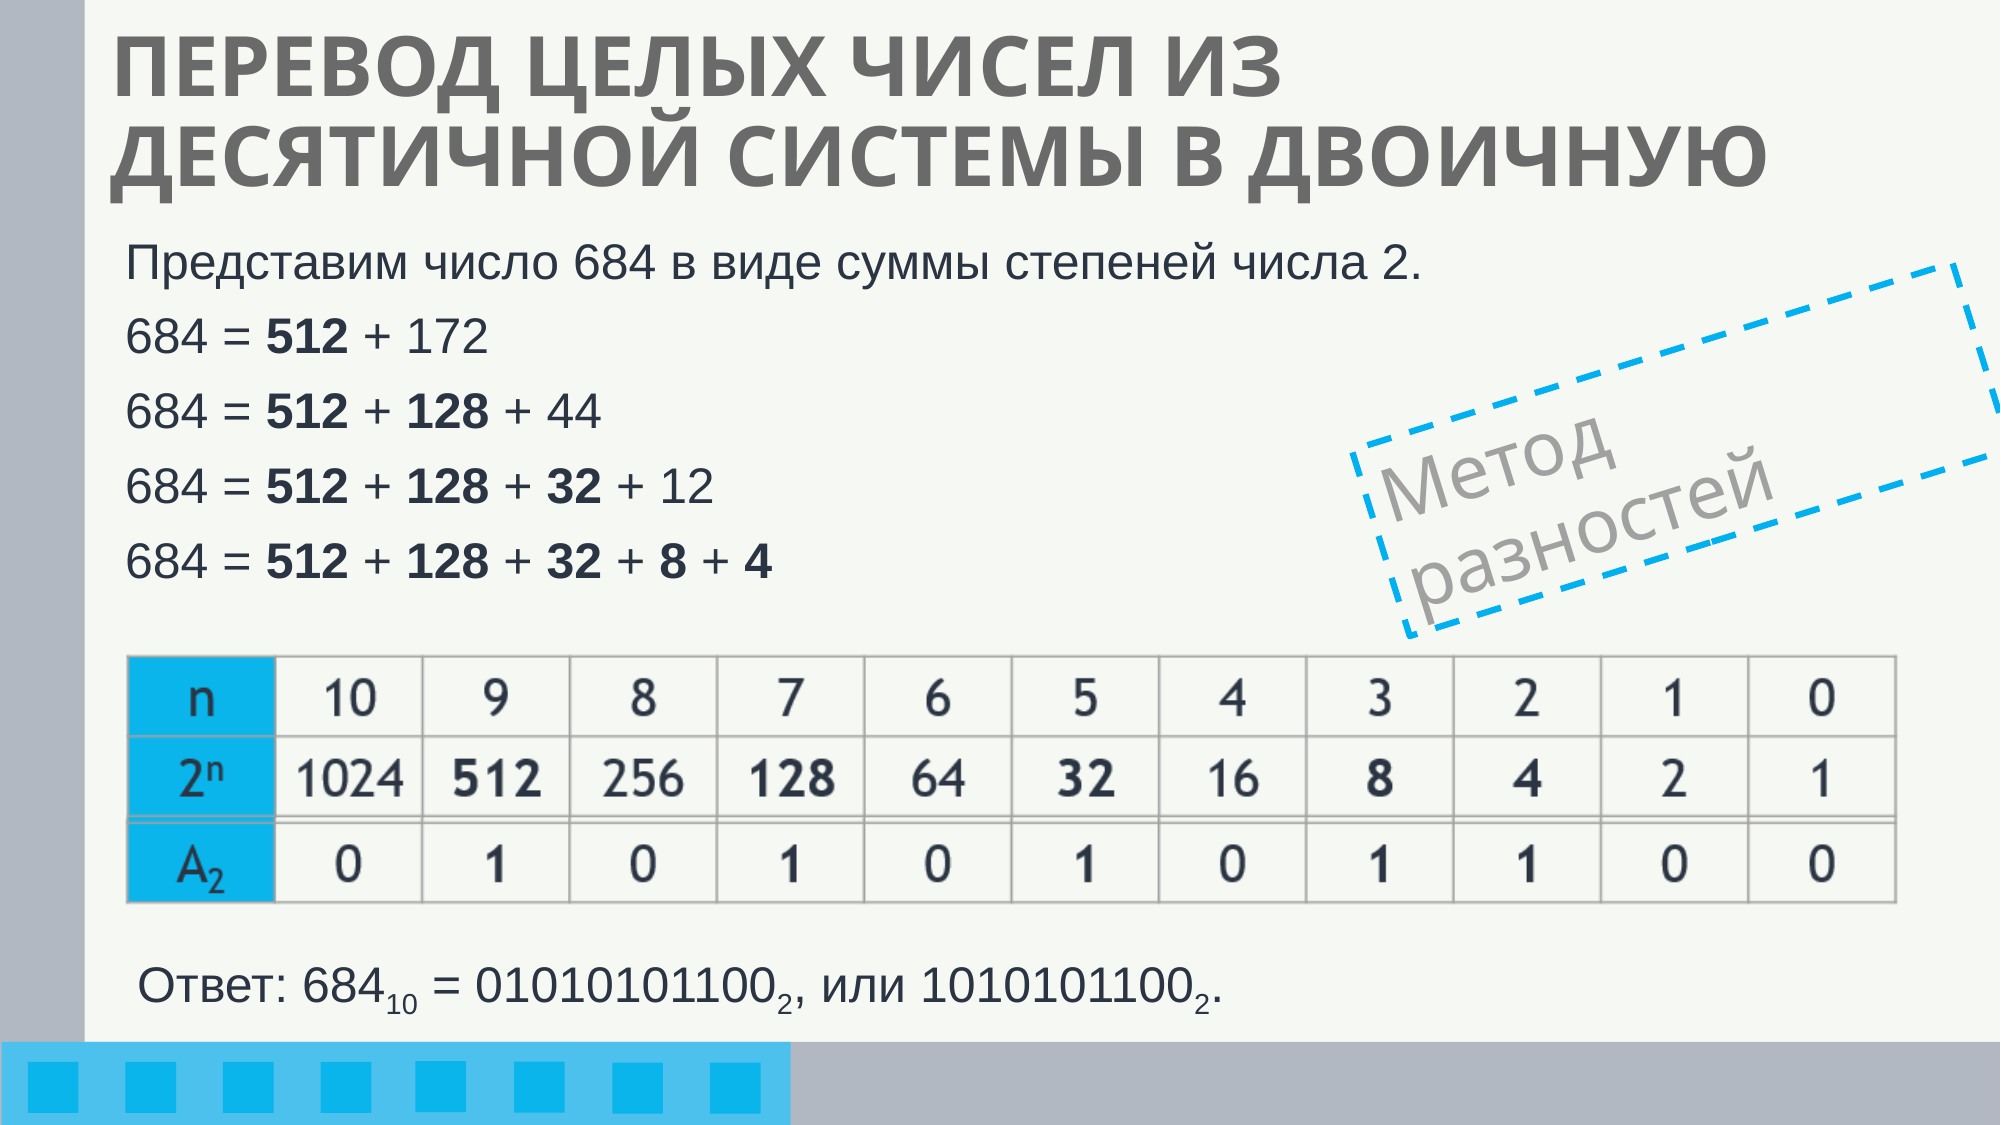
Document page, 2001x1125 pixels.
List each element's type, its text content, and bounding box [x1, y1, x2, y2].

list Представим число 684 в виде суммы степеней числа 2. 684 = 512 + 172 684 = 512 + 128 + 44 684 = 512 + 128 + 32 + 12 684 = 512 + 128 + 32 + 8 + 4 [110, 228, 1806, 724]
title ПЕРЕВОД ЦЕЛЫХ ЧИСЕЛ ИЗ ДЕСЯТИЧНОЙ СИСТЕМЫ В ДВОИЧНУЮ [95, 5, 1877, 223]
picture [122, 650, 1899, 906]
text_box Метод разностей [1351, 262, 2000, 637]
text_box Ответ: 68410 = 010101011002, или 10101011002. [122, 945, 2000, 1048]
